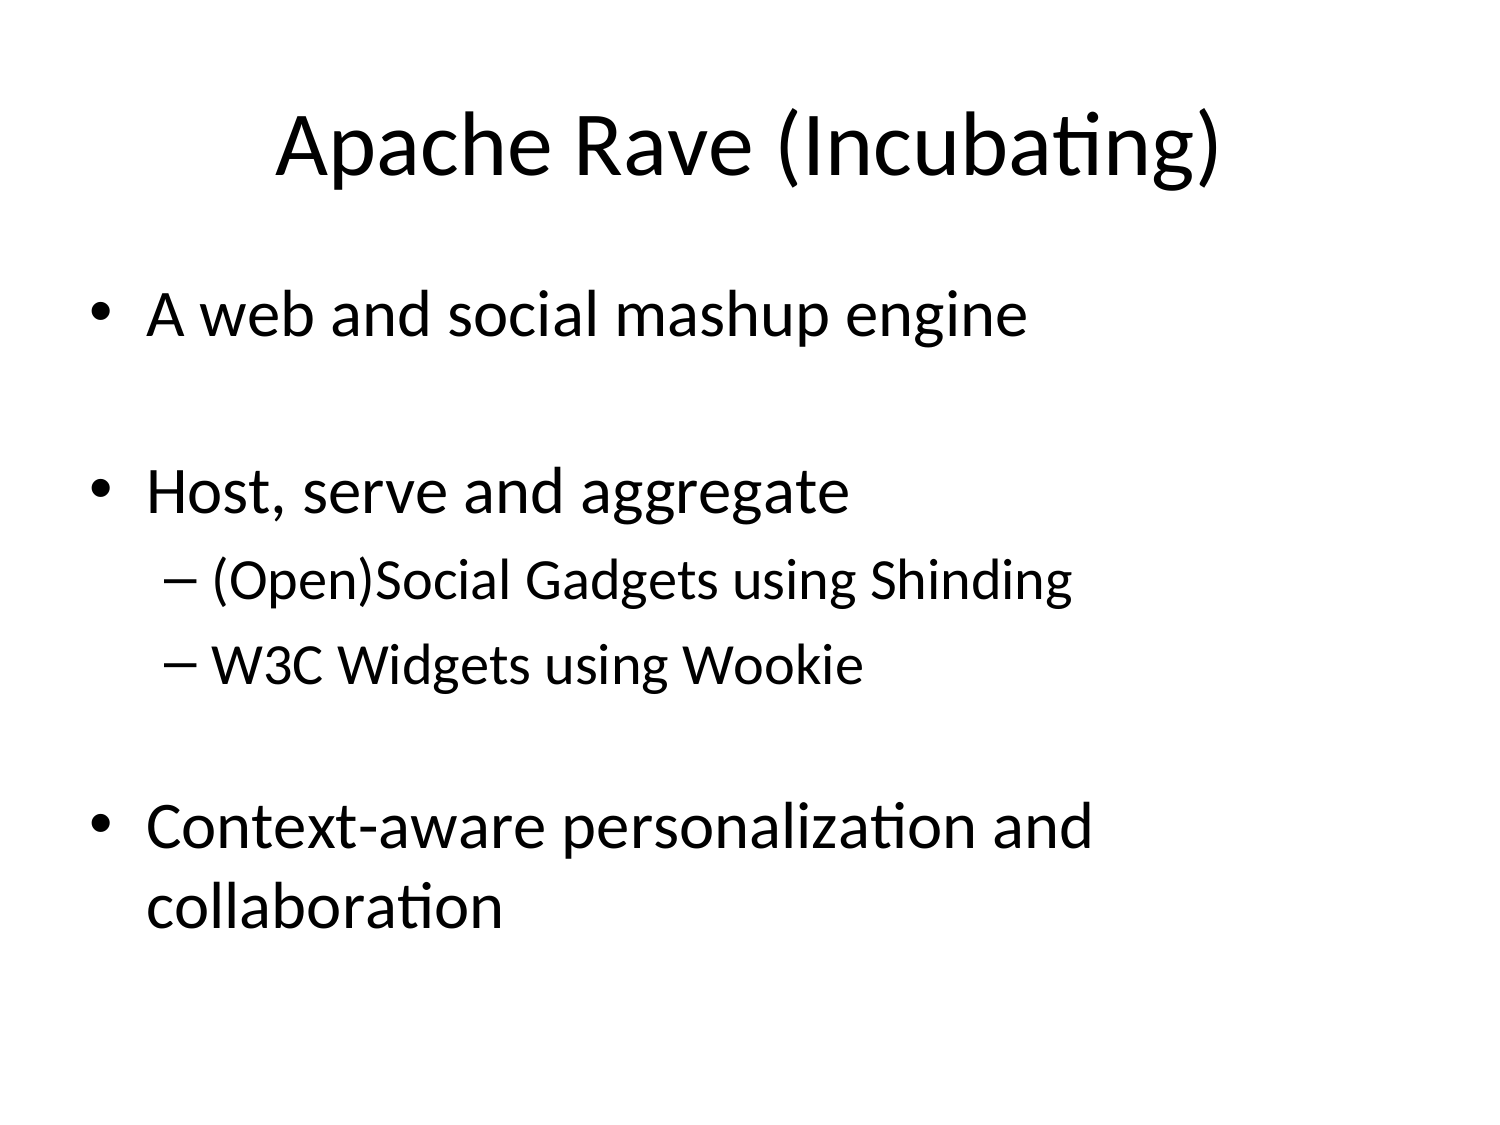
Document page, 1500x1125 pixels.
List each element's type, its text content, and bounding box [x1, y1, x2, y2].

list A web and social mashup engine Host, serve and aggregate (Open)Social Gadgets using Shinding W3C Widgets using Wookie Context-aware personalization and collaboration [75, 262, 1426, 1006]
title Apache Rave (Incubating) [75, 45, 1426, 233]
